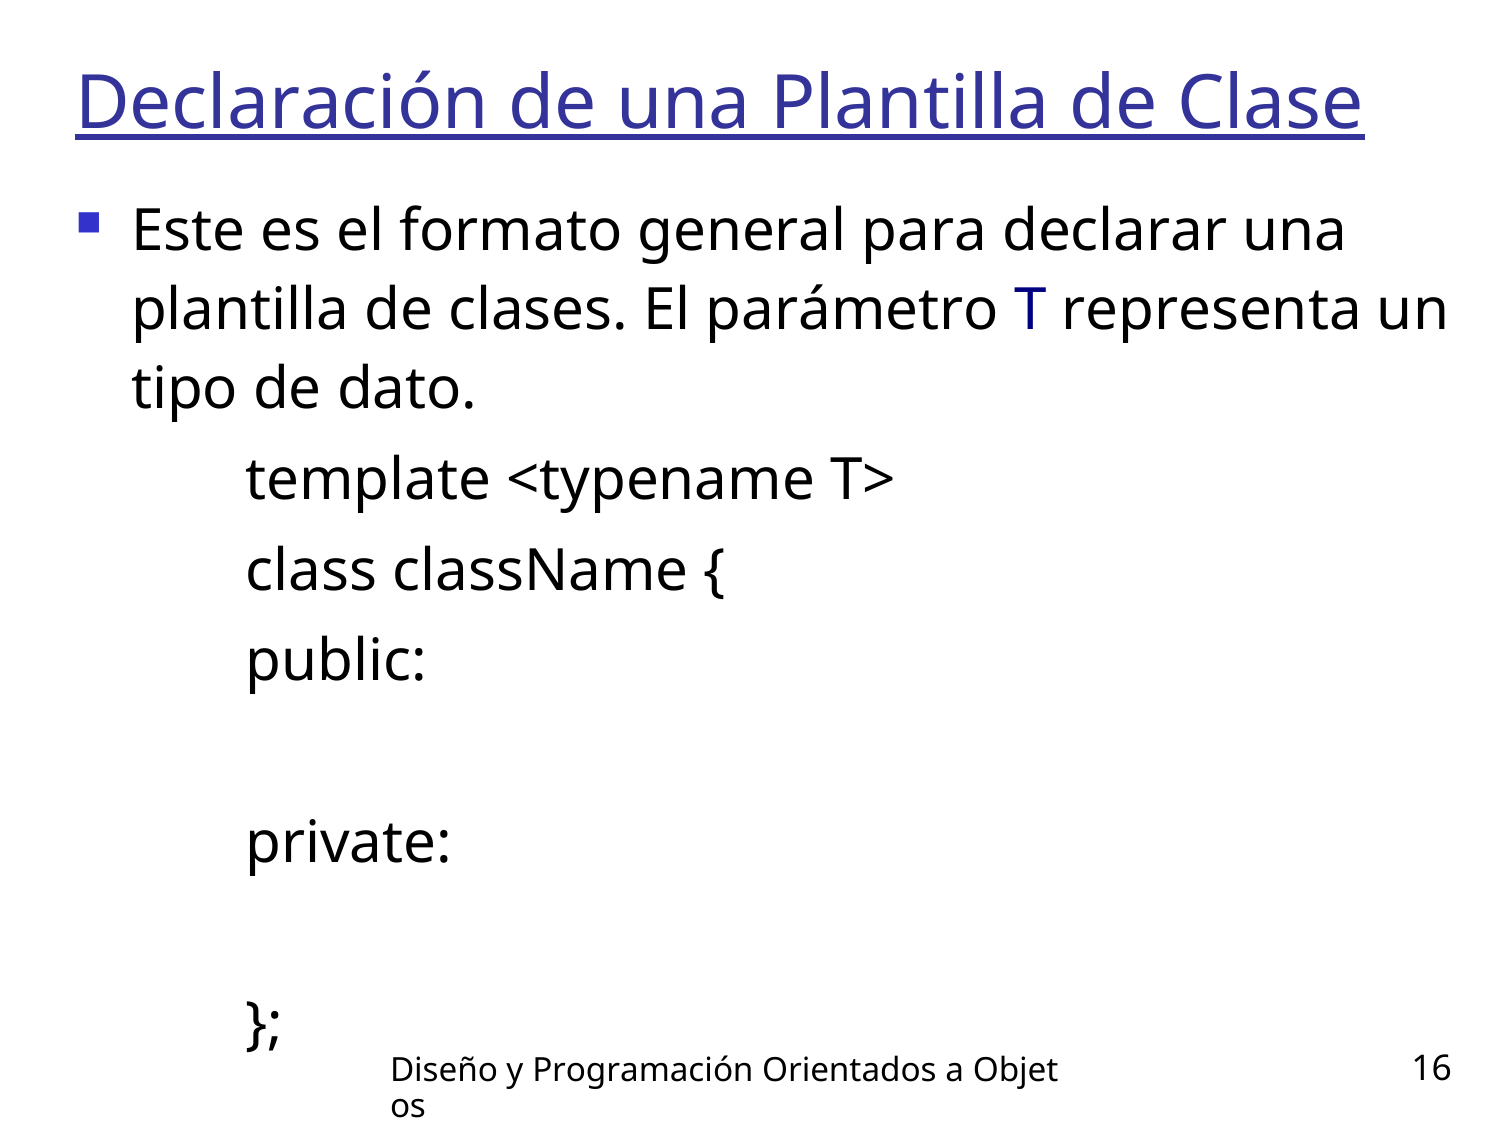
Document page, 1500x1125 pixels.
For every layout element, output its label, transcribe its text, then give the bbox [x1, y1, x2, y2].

title Declaración de una Plantilla de Clase [75, 18, 1466, 181]
list Este es el formato general para declarar una plantilla de clases. El parámetro T representa un tipo de dato. template <typename T> class className { public: private: }; [75, 188, 1463, 994]
